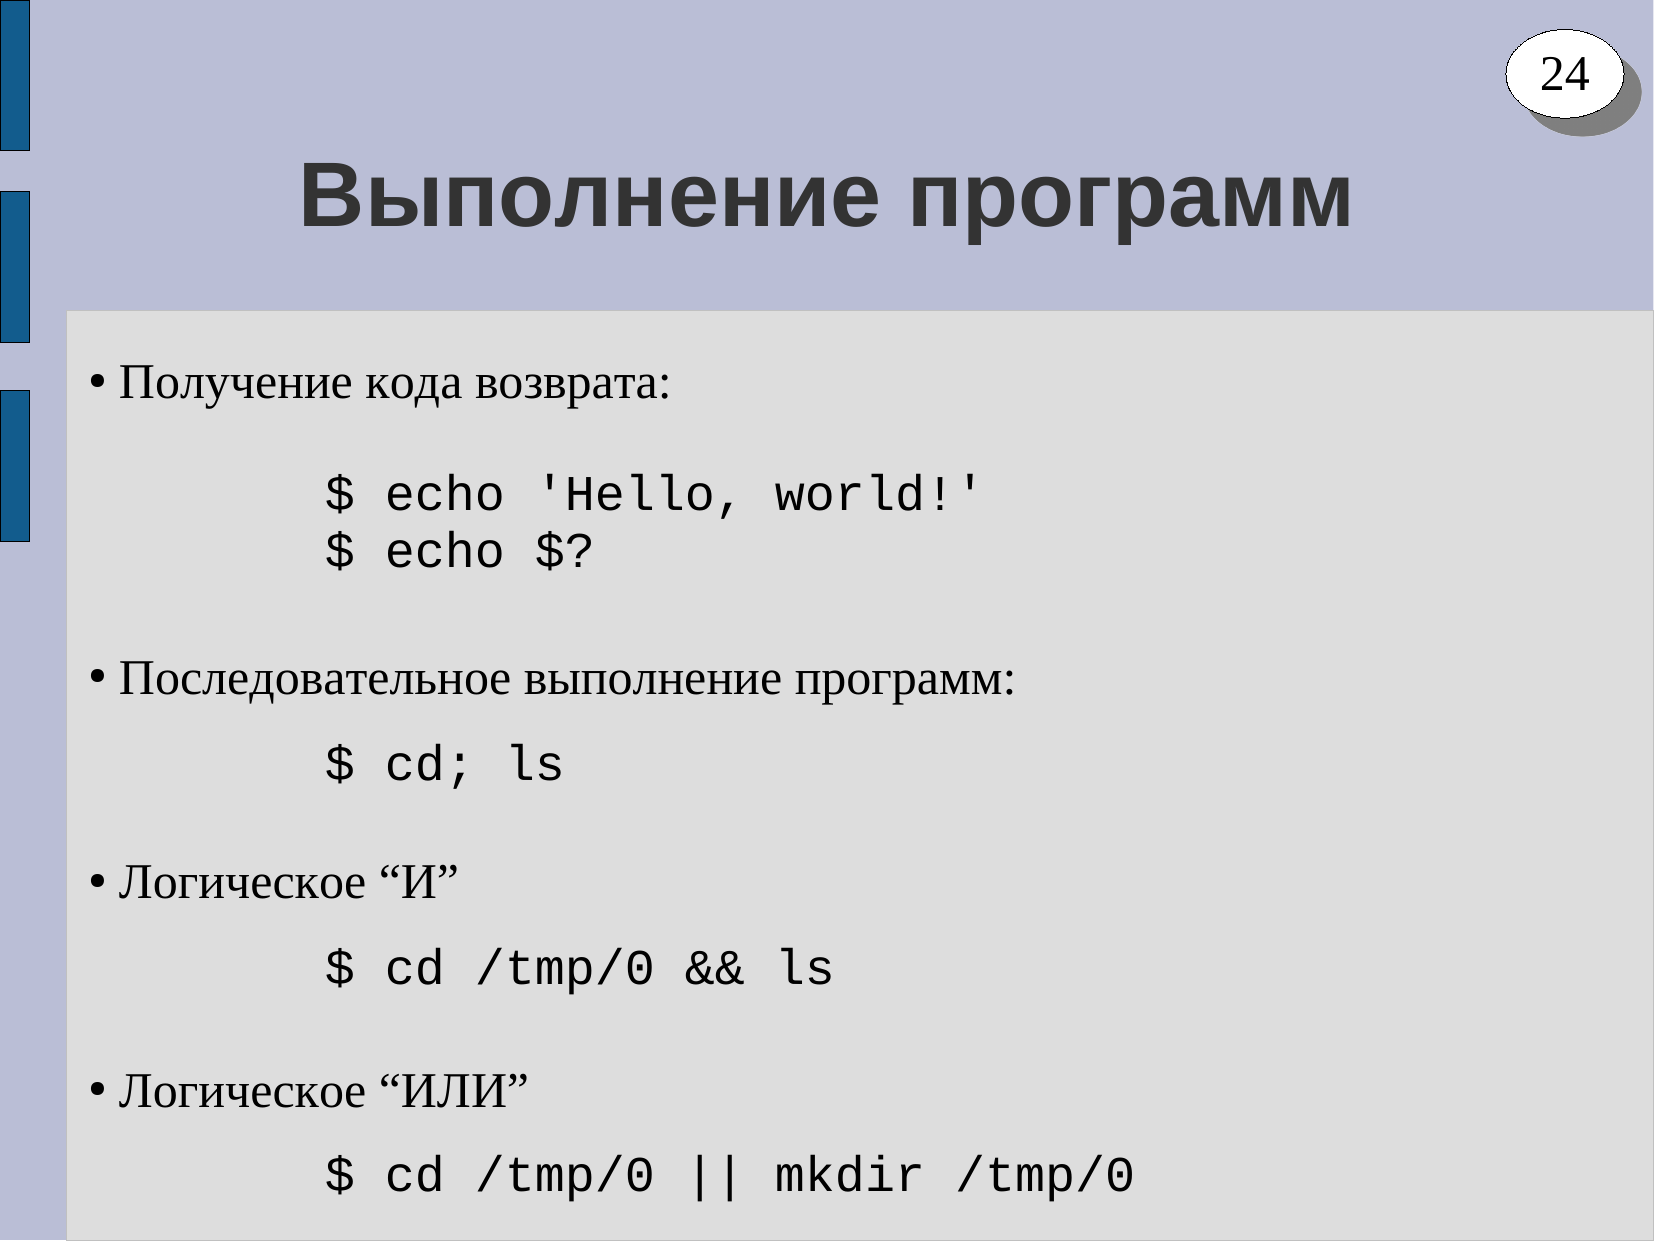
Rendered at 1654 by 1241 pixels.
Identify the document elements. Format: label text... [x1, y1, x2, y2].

text_box $ echo 'Hello, world!' $ echo $? [324, 468, 985, 583]
text_box $ cd /tmp/0 || mkdir /tmp/0 [324, 1149, 1135, 1207]
text_box Последовательное выполнение программ: [88, 649, 1018, 761]
text_box 24 [1505, 29, 1625, 119]
text_box Получение кода возврата: [88, 354, 673, 410]
text_box Логическое “И” [88, 854, 460, 910]
title Выполнение программ [121, 91, 1534, 299]
text_box Логическое “ИЛИ” [88, 1062, 530, 1119]
text_box $ cd; ls [324, 738, 565, 796]
text_box $ cd /tmp/0 && ls [324, 943, 835, 1000]
